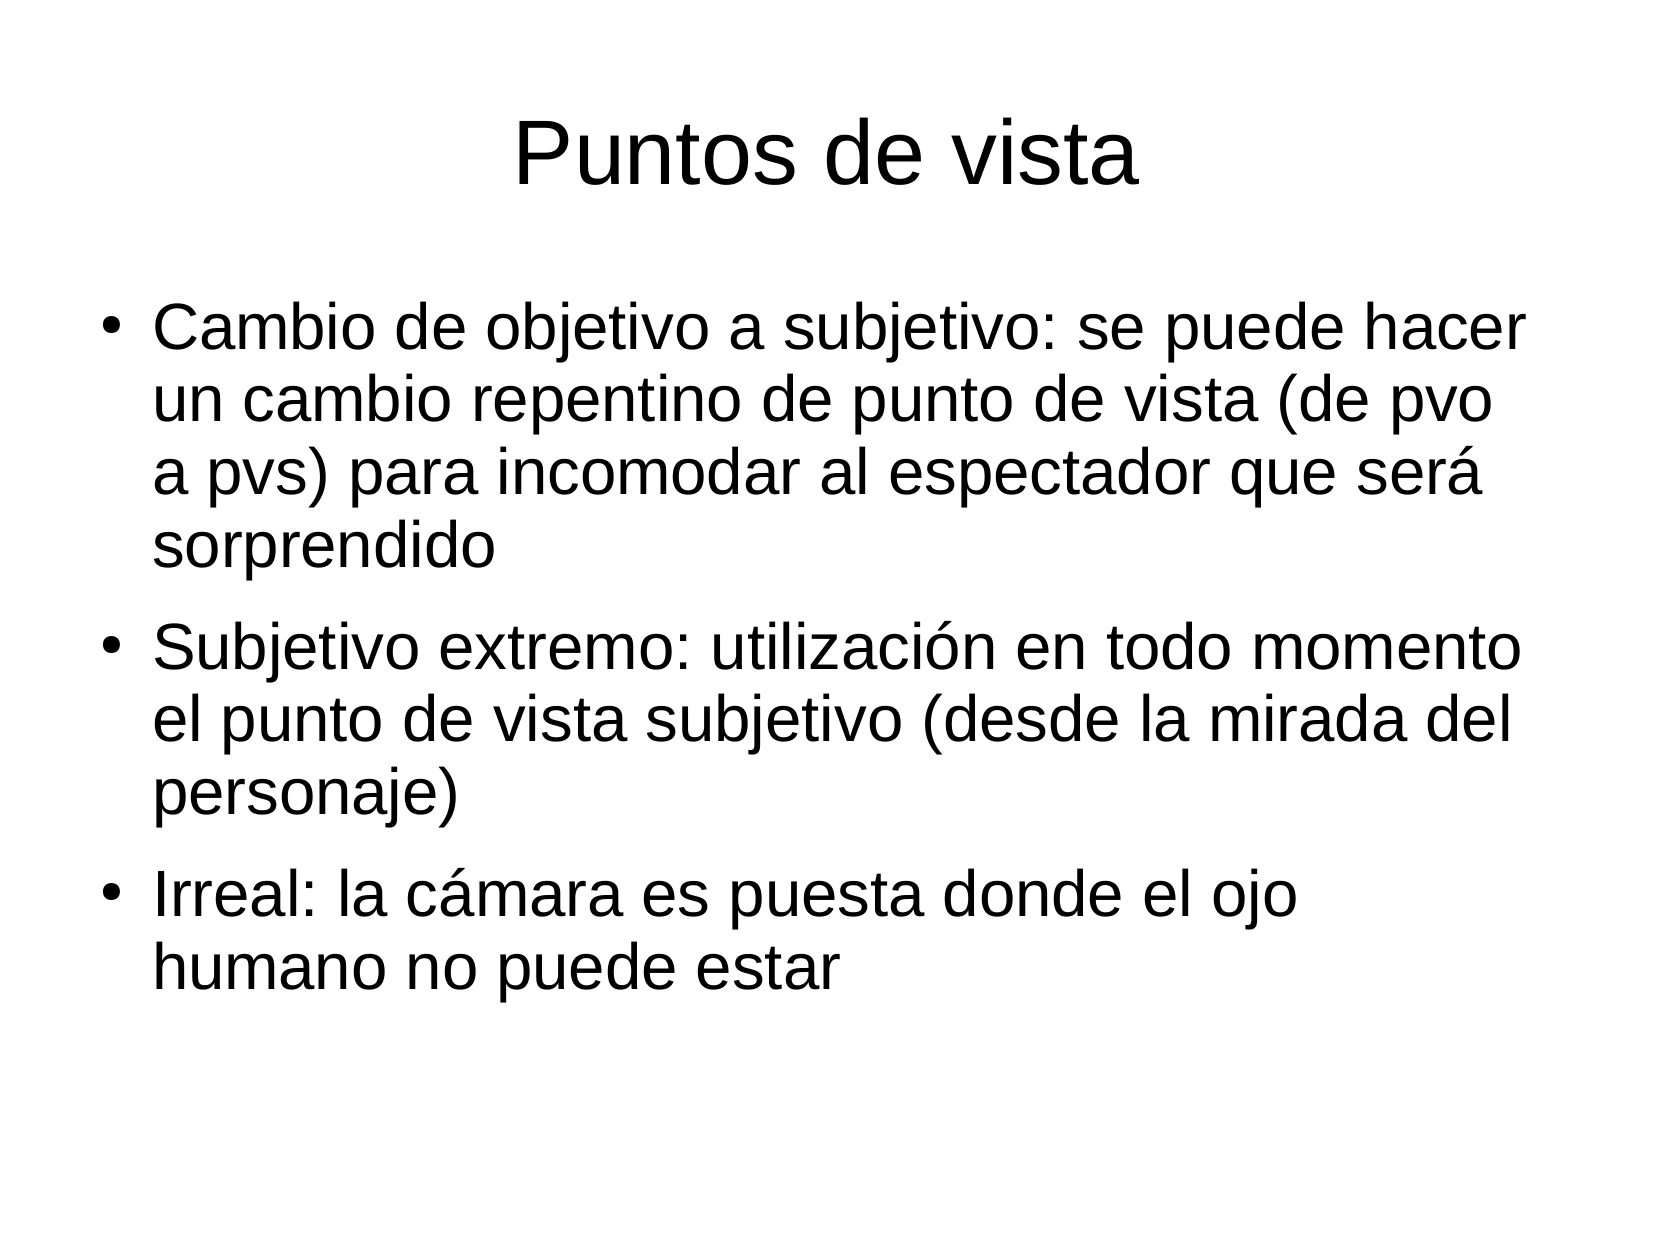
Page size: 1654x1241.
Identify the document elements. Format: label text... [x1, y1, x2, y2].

title Puntos de vista [82, 49, 1571, 257]
list Cambio de objetivo a subjetivo: se puede hacer un cambio repentino de punto de vista (de pvo a pvs) para incomodar al espectador que será sorprendido Subjetivo extremo: utilización en todo momento el punto de vista subjetivo (desde la mirada del personaje) Irreal: la cámara es puesta donde el ojo humano no puede estar [82, 290, 1538, 1010]
